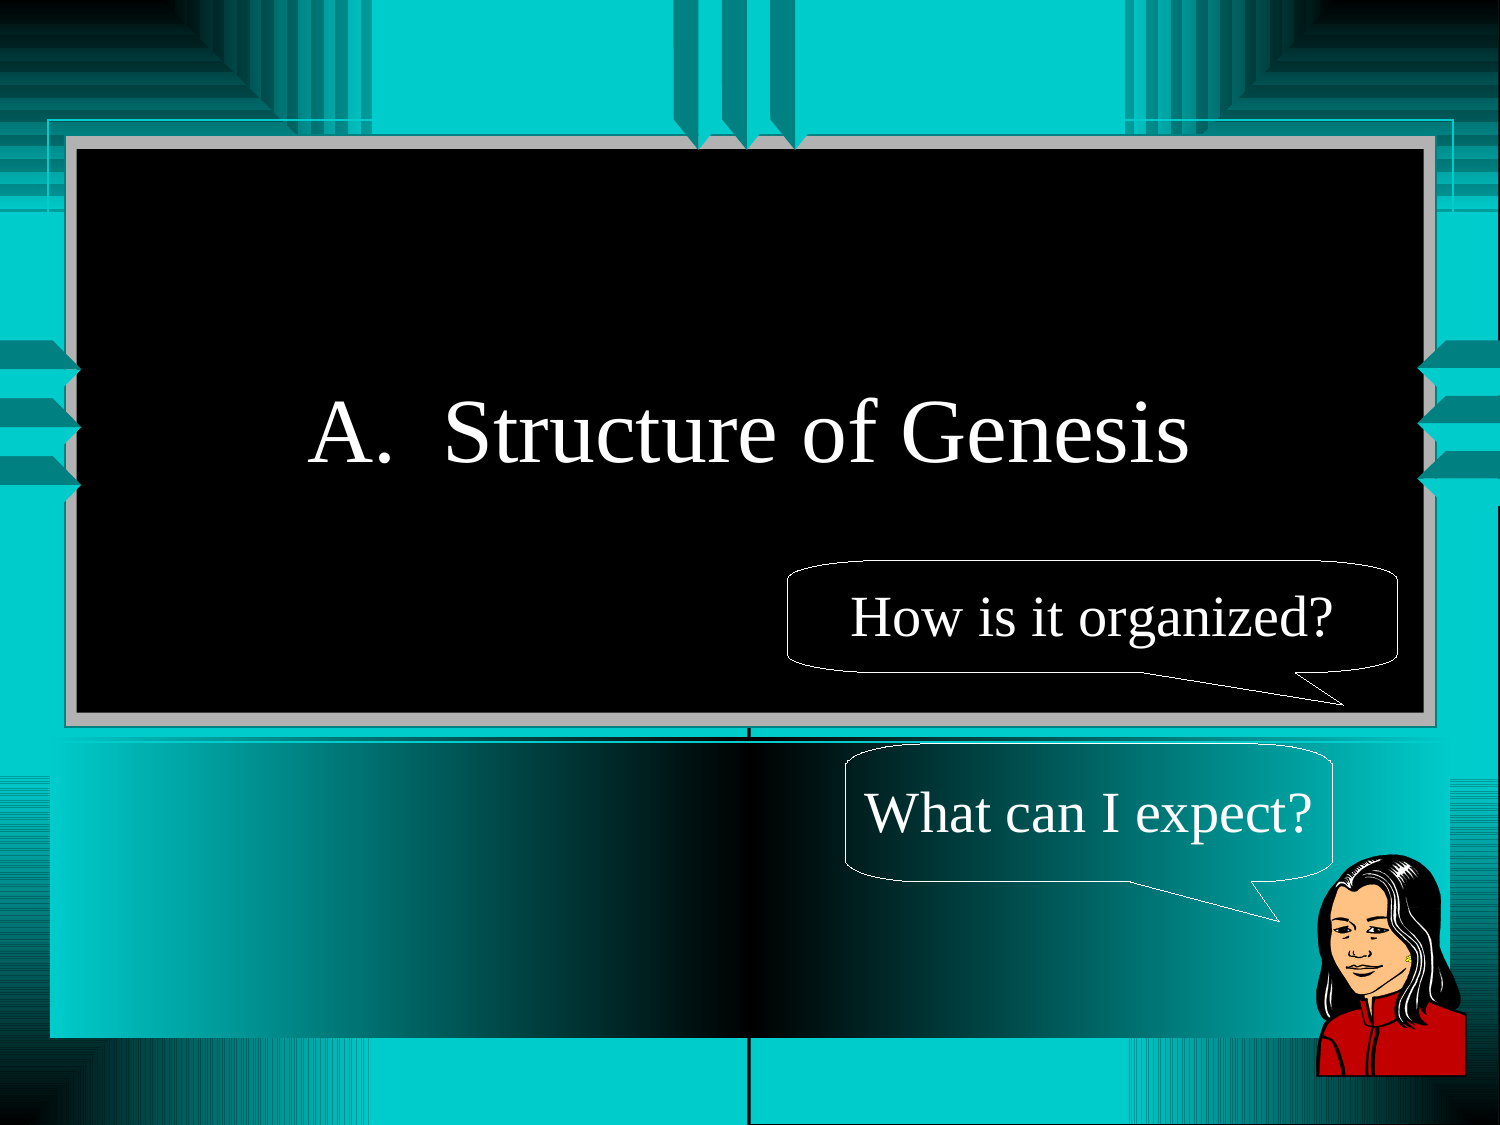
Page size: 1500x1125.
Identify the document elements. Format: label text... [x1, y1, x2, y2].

title A. Structure of Genesis [112, 337, 1388, 526]
text_box How is it organized? [787, 560, 1398, 706]
picture [1316, 854, 1467, 1077]
text_box What can I expect? [845, 743, 1333, 922]
